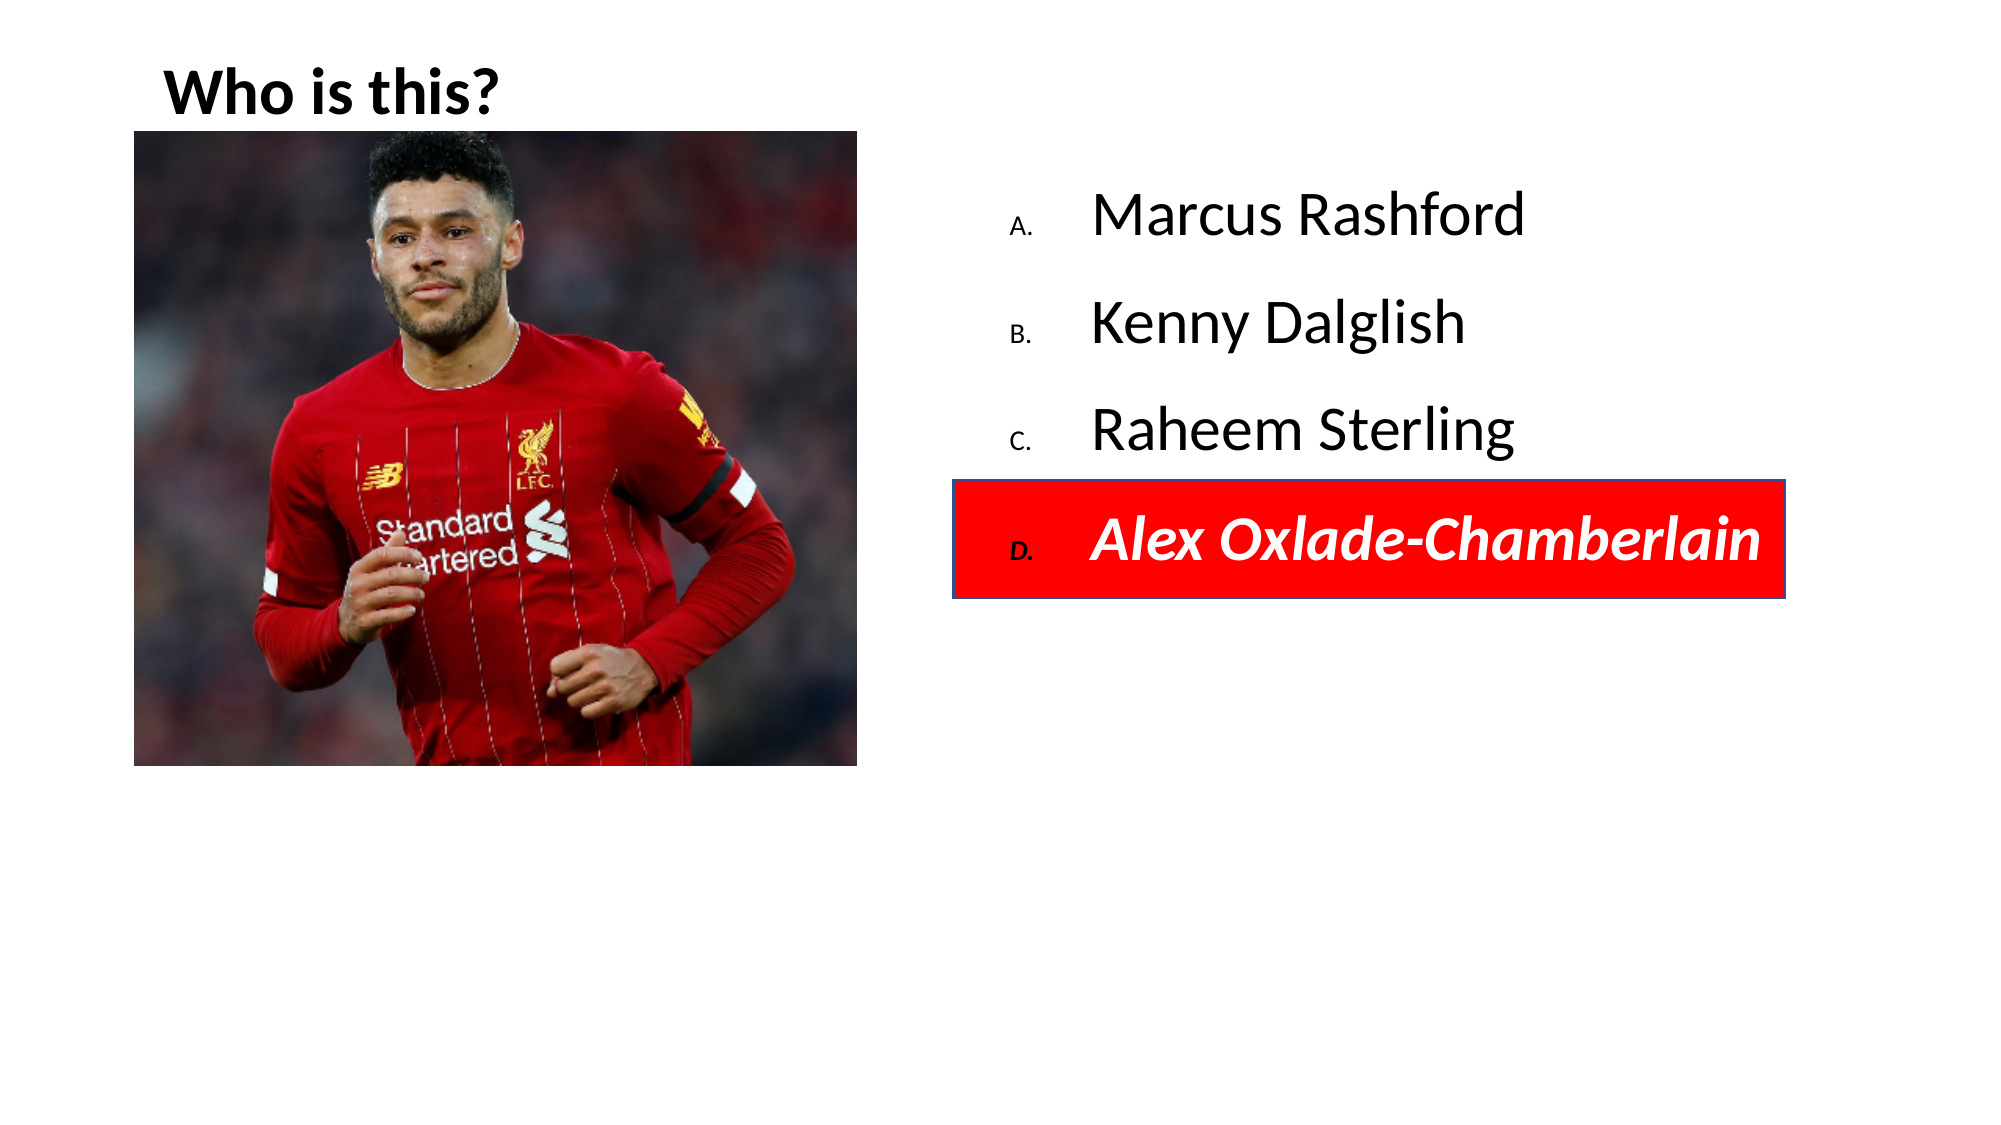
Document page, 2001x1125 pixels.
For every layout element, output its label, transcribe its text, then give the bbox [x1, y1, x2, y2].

list Raheem Sterling [953, 375, 1932, 485]
picture [134, 131, 857, 766]
text_box Who is this? [149, 41, 518, 136]
list Kenny Dalglish [953, 268, 1932, 375]
list Alex Oxlade-Chamberlain [953, 485, 1932, 614]
list Marcus Rashford [953, 160, 1932, 268]
